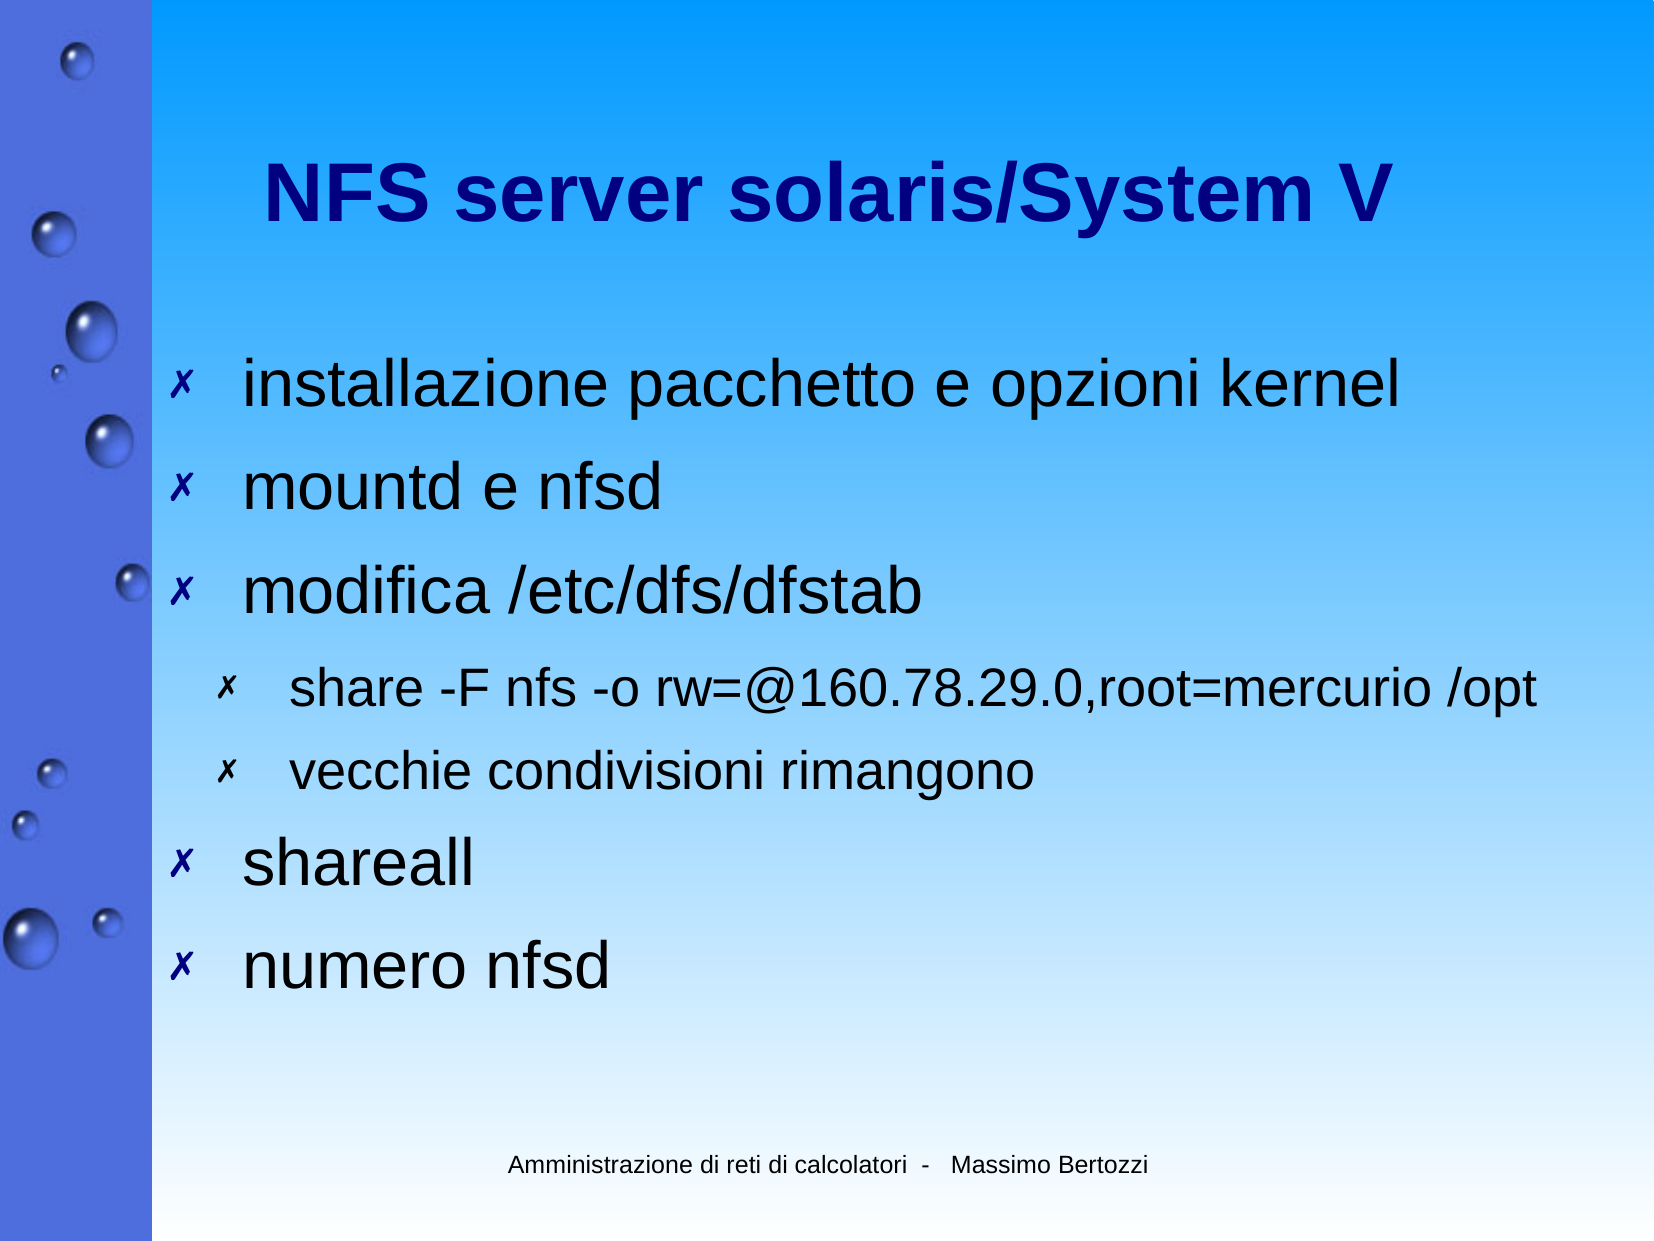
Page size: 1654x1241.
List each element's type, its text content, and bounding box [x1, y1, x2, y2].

list installazione pacchetto e opzioni kernel mountd e nfsd modifica /etc/dfs/dfstab share -F nfs -o rw=@160.78.29.0,root=mercurio /opt vecchie condivisioni rimangono shareall numero nfsd [159, 346, 1572, 1128]
title NFS server solaris/System V [123, 88, 1536, 296]
picture [0, 0, 152, 1241]
